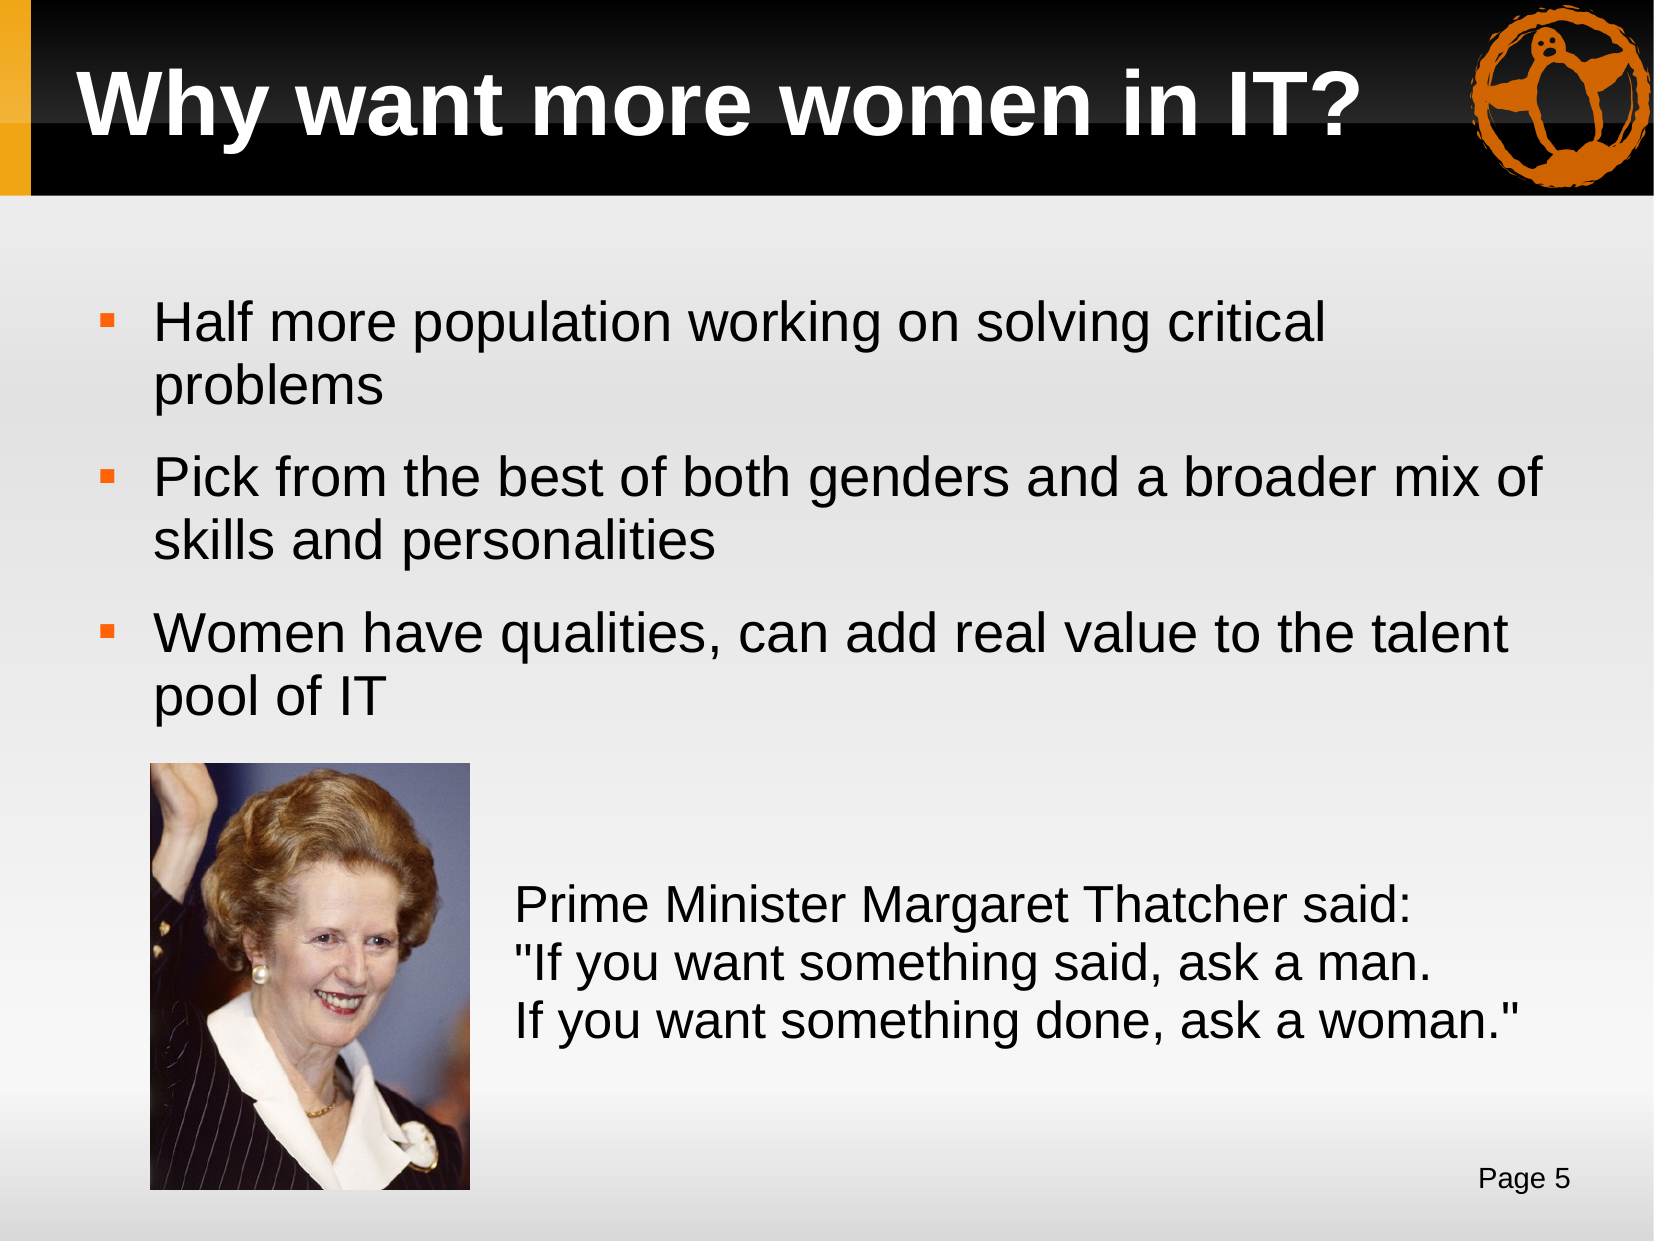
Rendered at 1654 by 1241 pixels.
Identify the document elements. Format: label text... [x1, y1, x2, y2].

text_box Prime Minister Margaret Thatcher said: "If you want something said, ask a man. If you want something done, ask a woman." [499, 868, 1535, 1058]
picture [0, 0, 1654, 1241]
title Why want more women in IT? [76, 7, 1565, 200]
list Half more population working on solving critical problems Pick from the best of both genders and a broader mix of skills and personalities Women have qualities, can add real value to the talent pool of IT [82, 290, 1571, 728]
